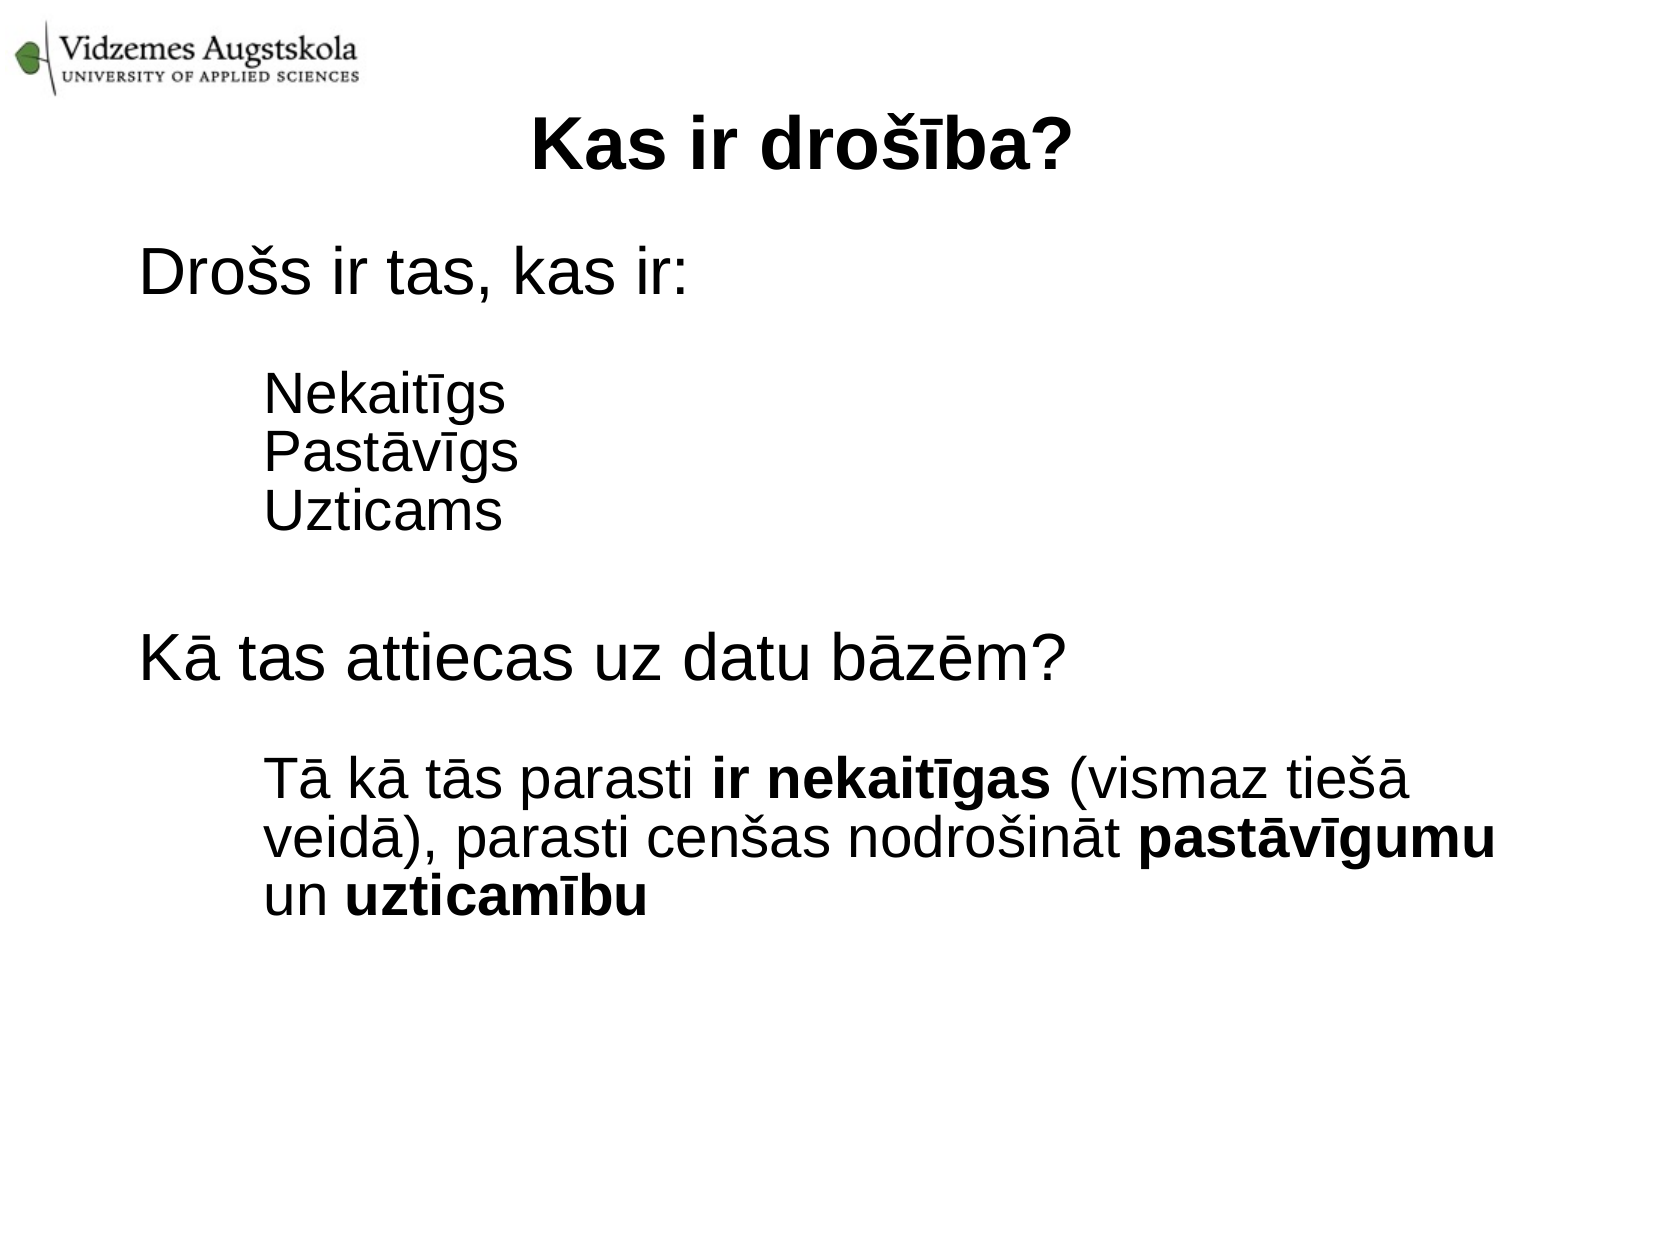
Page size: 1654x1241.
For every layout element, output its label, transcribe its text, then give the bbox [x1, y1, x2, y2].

title Kas ir drošība? [94, 103, 1512, 188]
list Drošs ir tas, kas ir: Nekaitīgs Pastāvīgs Uzticams Kā tas attiecas uz datu bāzēm? Tā kā tās parasti ir nekaitīgas (vismaz tiešā veidā), parasti cenšas nodrošināt pastāvīgumu un uzticamību [82, 236, 1569, 1107]
picture [5, 2, 368, 113]
